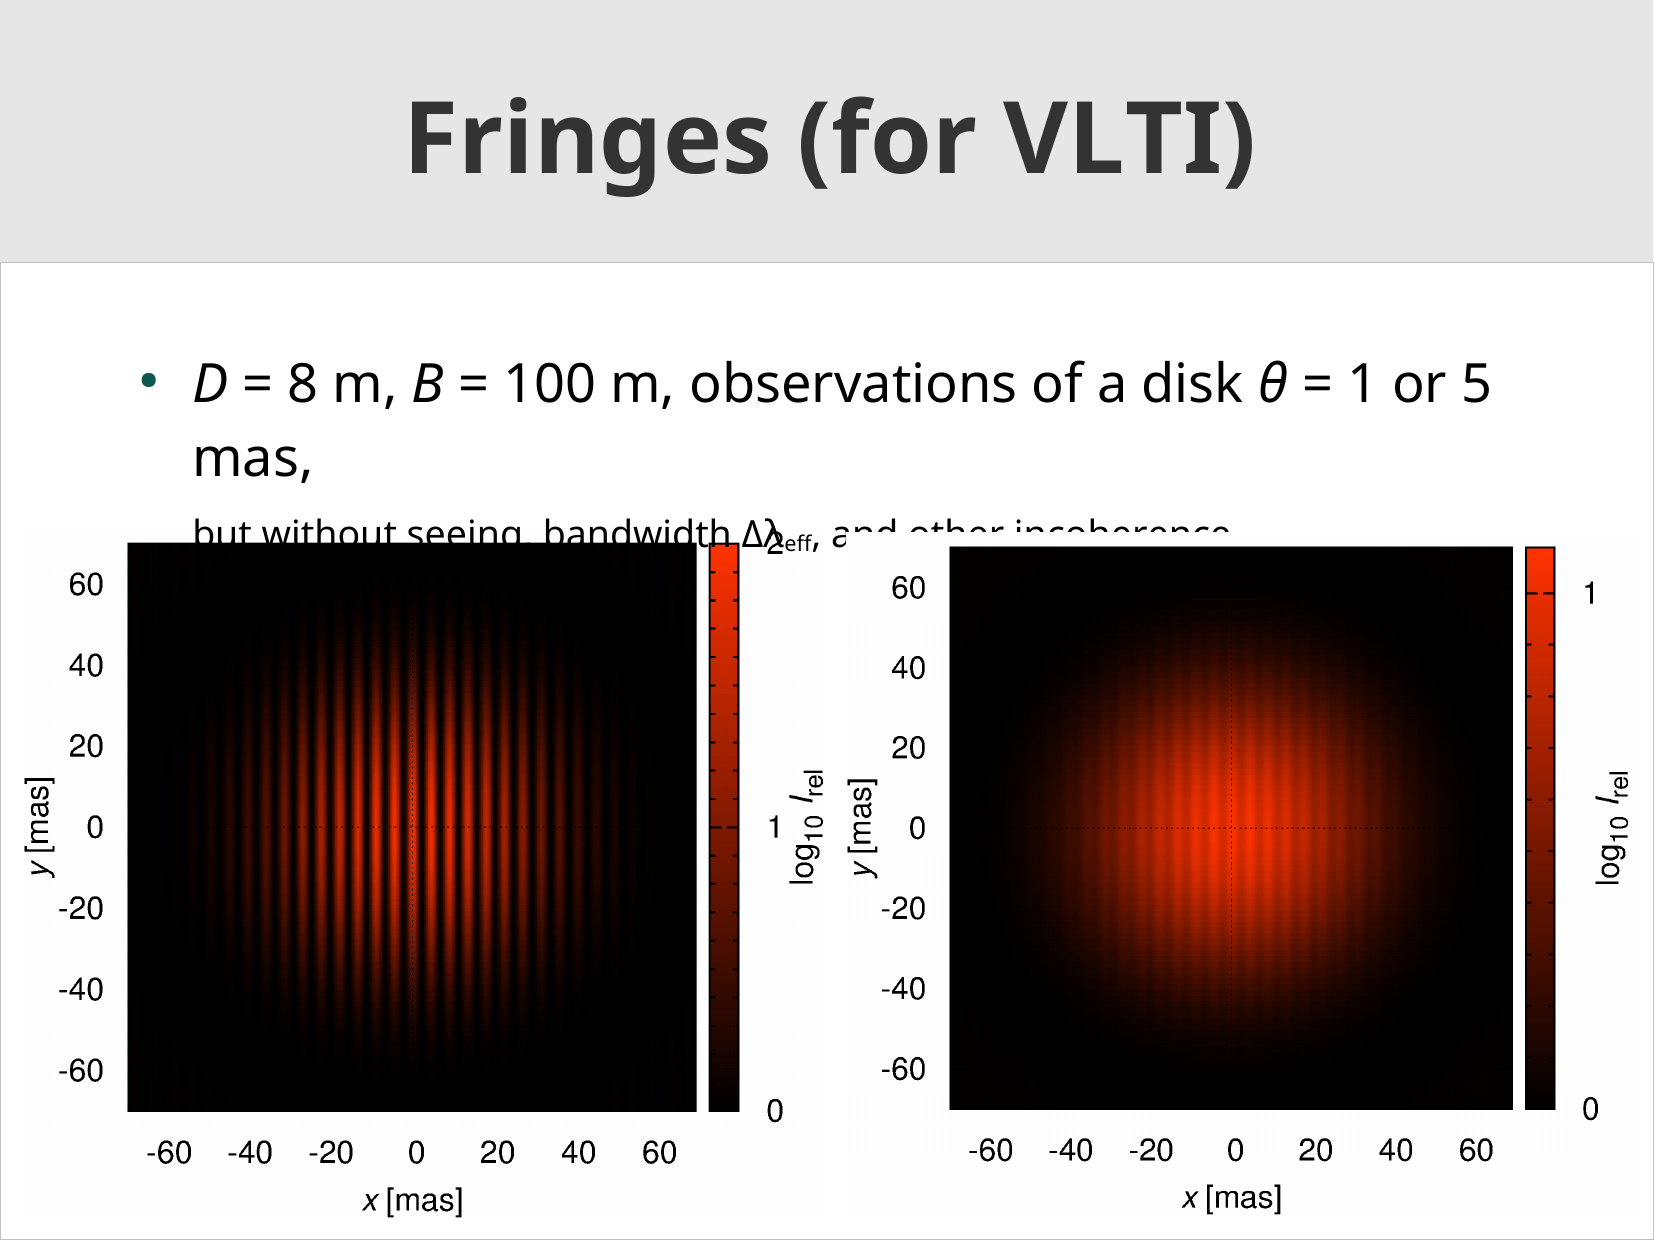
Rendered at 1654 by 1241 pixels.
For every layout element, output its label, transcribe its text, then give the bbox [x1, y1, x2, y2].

title Fringes (for VLTI) [124, 31, 1537, 239]
list D = 8 m, B = 100 m, observations of a disk θ = 1 or 5 mas, but without seeing, bandwidth Δλeff, and other incoherence [121, 344, 1606, 1064]
picture [846, 532, 1641, 1216]
picture [23, 528, 826, 1218]
